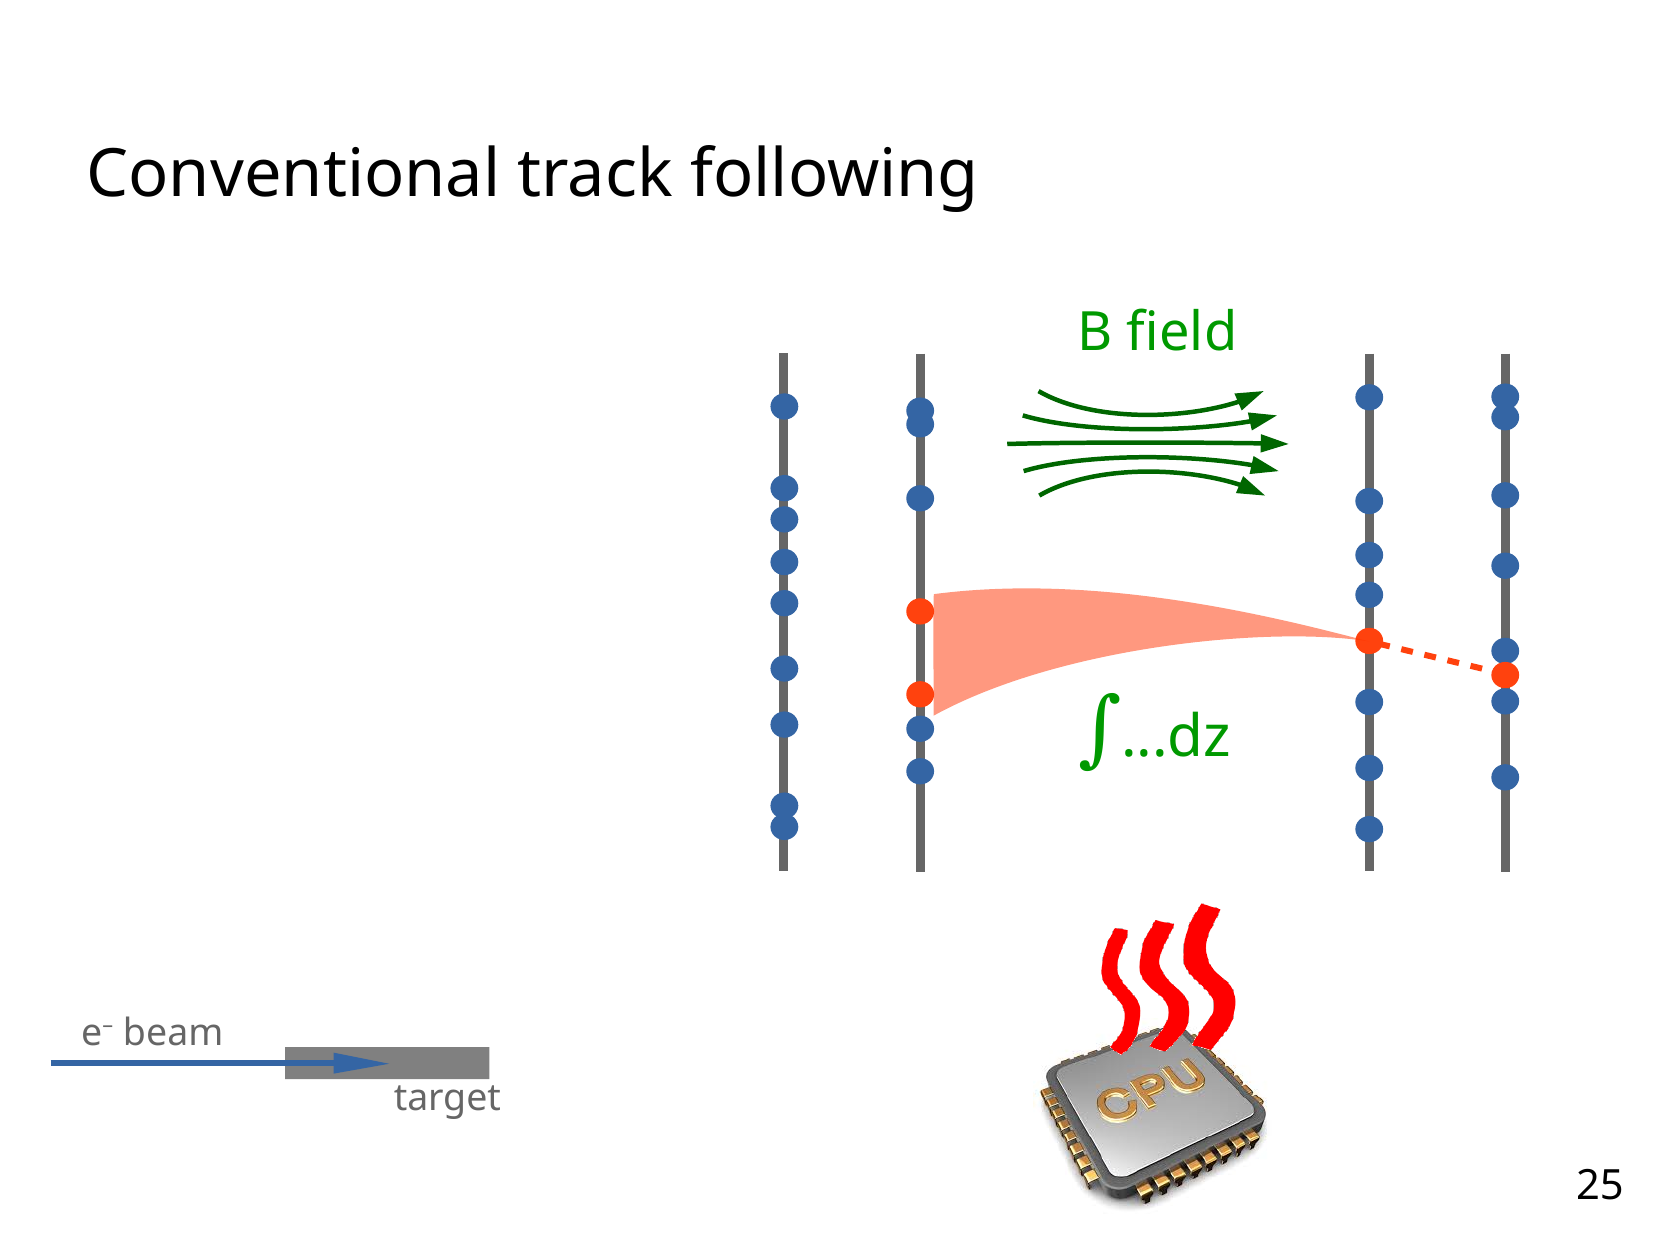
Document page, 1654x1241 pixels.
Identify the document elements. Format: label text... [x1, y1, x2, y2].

text_box [285, 1047, 490, 1063]
text_box [770, 792, 799, 841]
text_box e– beam [66, 997, 259, 1121]
text_box Conventional track following [86, 69, 1133, 272]
picture [1033, 892, 1274, 1216]
text_box [906, 485, 935, 512]
text_box [1355, 754, 1384, 782]
text_box [285, 1066, 379, 1080]
text_box [770, 655, 799, 682]
text_box [770, 548, 799, 576]
text_box [1491, 482, 1520, 509]
text_box [770, 393, 799, 420]
text_box [906, 588, 1384, 716]
text_box [1355, 581, 1384, 608]
text_box [1355, 541, 1384, 569]
text_box [1355, 815, 1384, 843]
text_box [770, 590, 799, 617]
text_box [1491, 383, 1520, 431]
text_box [906, 715, 935, 742]
text_box ∫...dz [1063, 660, 1274, 826]
text_box [770, 474, 799, 502]
text_box [906, 758, 935, 785]
text_box [906, 397, 935, 438]
text_box B field [1062, 285, 1247, 380]
text_box [770, 506, 799, 533]
text_box [1355, 487, 1384, 515]
text_box [1491, 552, 1520, 579]
text_box [1355, 384, 1384, 411]
text_box [770, 711, 799, 738]
text_box [1491, 764, 1520, 791]
text_box target [379, 1063, 549, 1132]
text_box [1491, 637, 1520, 715]
text_box [1355, 688, 1384, 716]
